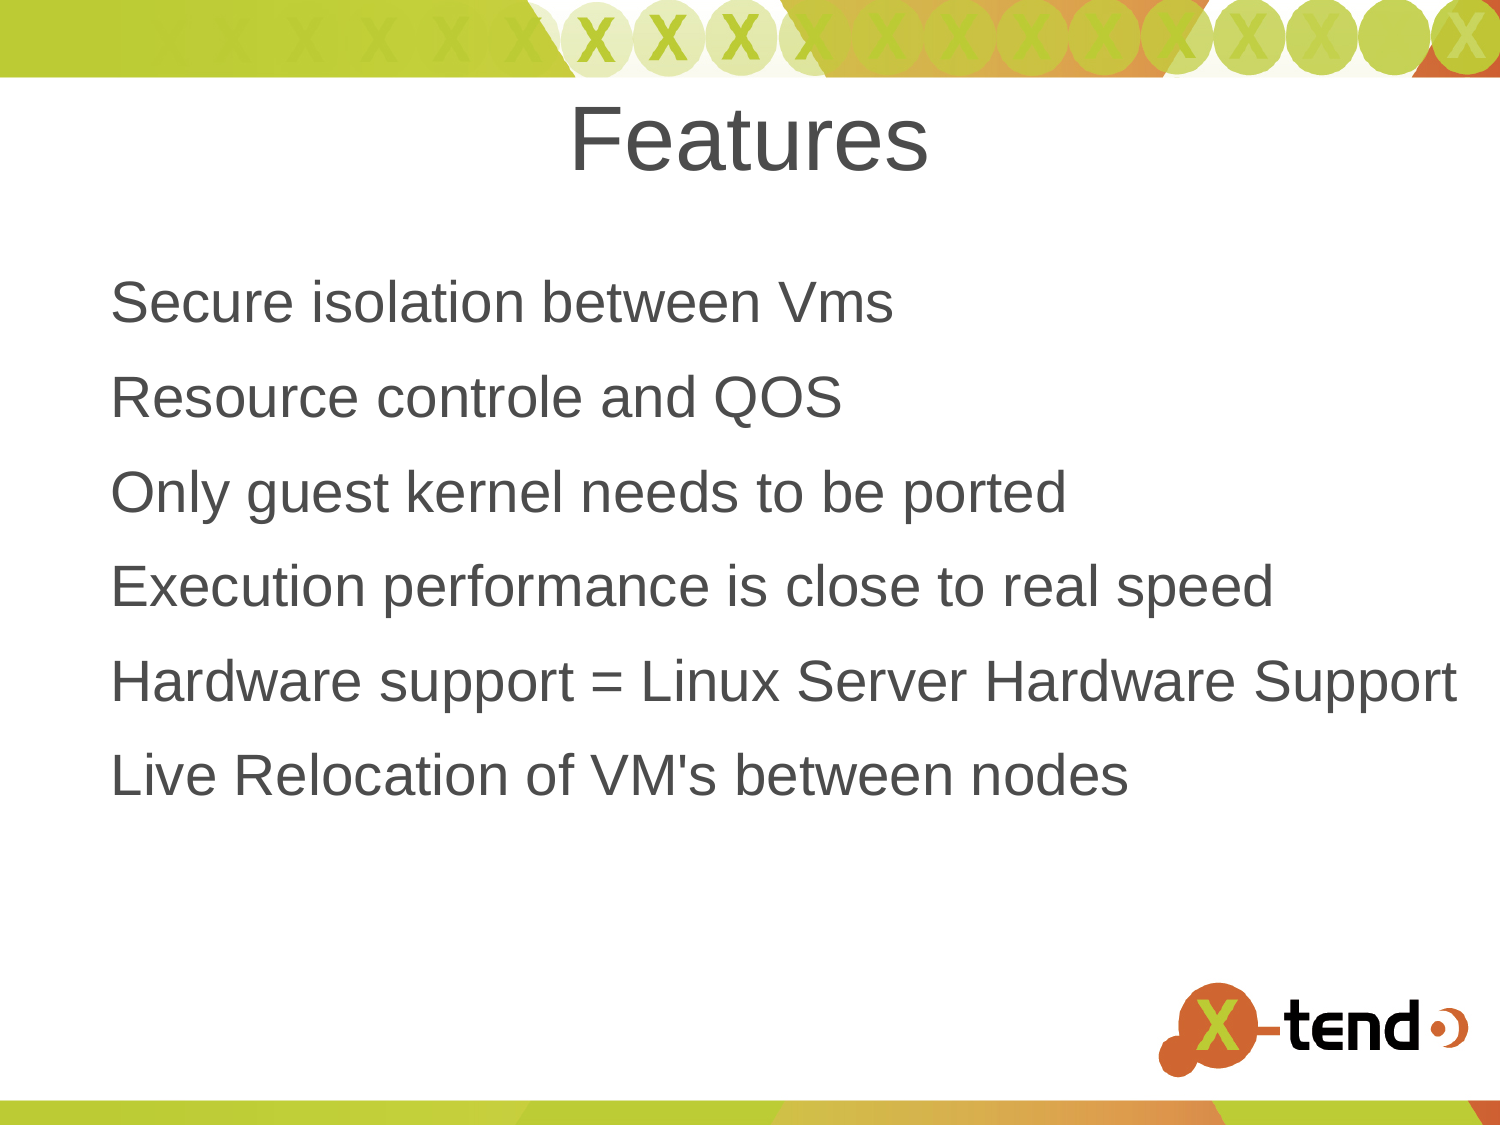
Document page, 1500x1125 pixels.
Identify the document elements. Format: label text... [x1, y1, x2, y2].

picture [0, 0, 1500, 1125]
list Secure isolation between Vms Resource controle and QOS Only guest kernel needs to be ported Execution performance is close to real speed Hardware support = Linux Server Hardware Support Live Relocation of VM's between nodes [78, 262, 1476, 1113]
title Features [75, 45, 1426, 233]
